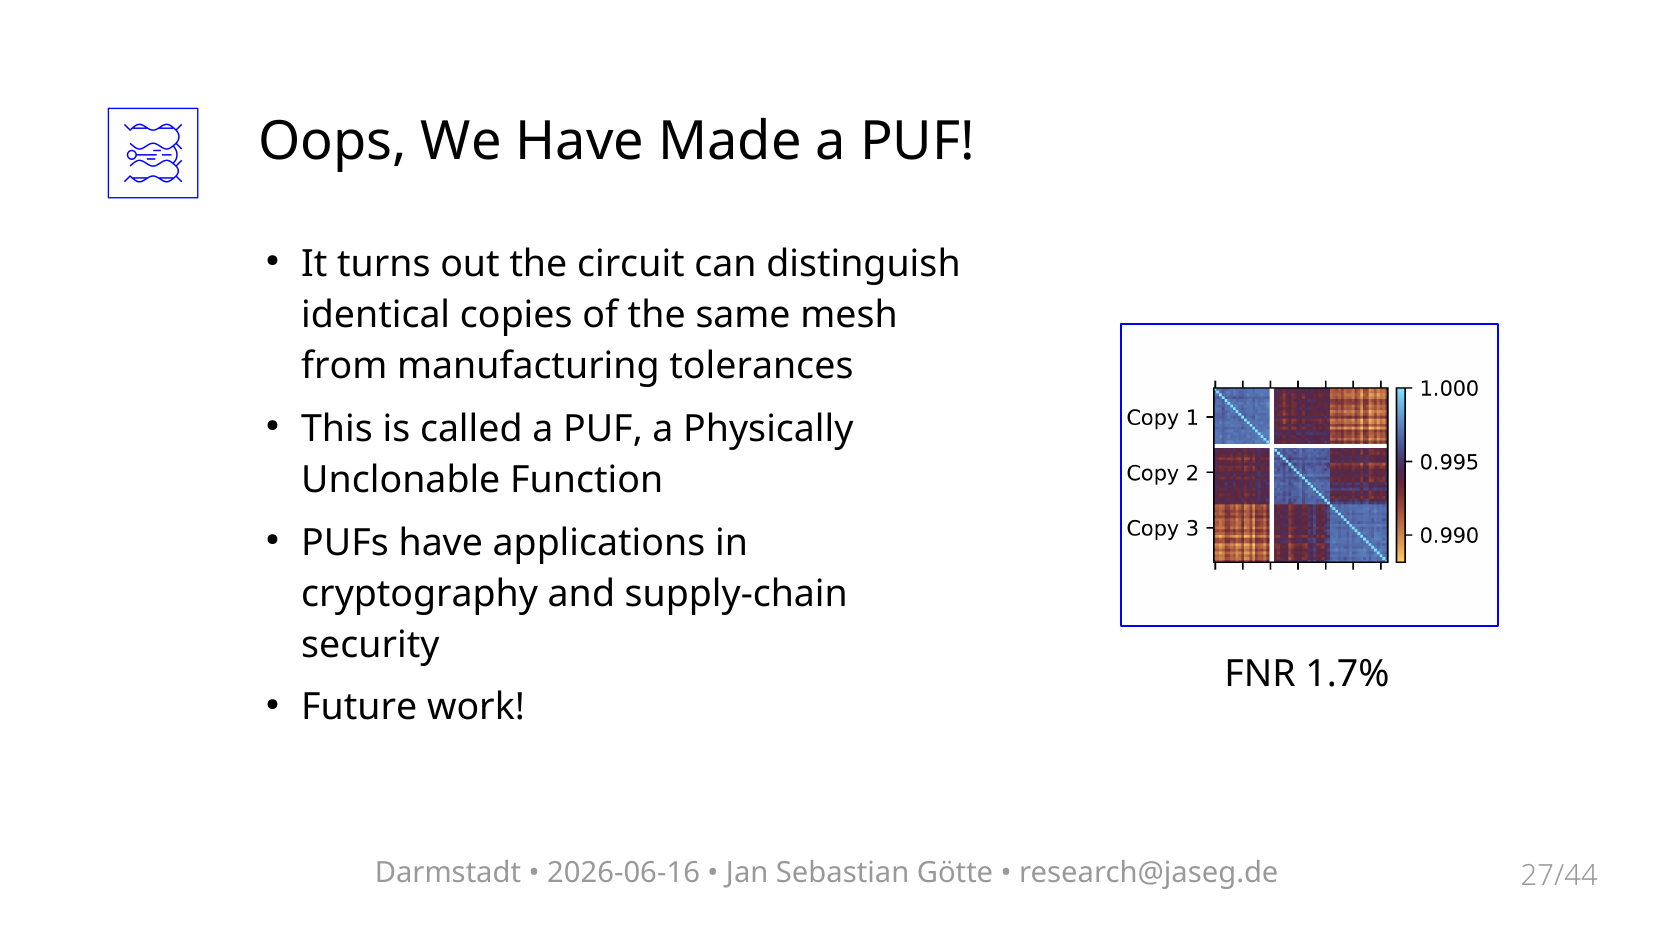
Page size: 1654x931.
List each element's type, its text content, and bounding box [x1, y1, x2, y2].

text_box Oops, We Have Made a PUF! [243, 93, 1543, 213]
picture [99, 99, 207, 207]
text_box FNR 1.7% [1115, 646, 1499, 721]
text_box It turns out the circuit can distinguish identical copies of the same mesh from manufacturing tolerances This is called a PUF, a Physically Unclonable Function PUFs have applications in cryptography and supply-chain security Future work! [265, 236, 975, 783]
picture [1122, 324, 1497, 625]
